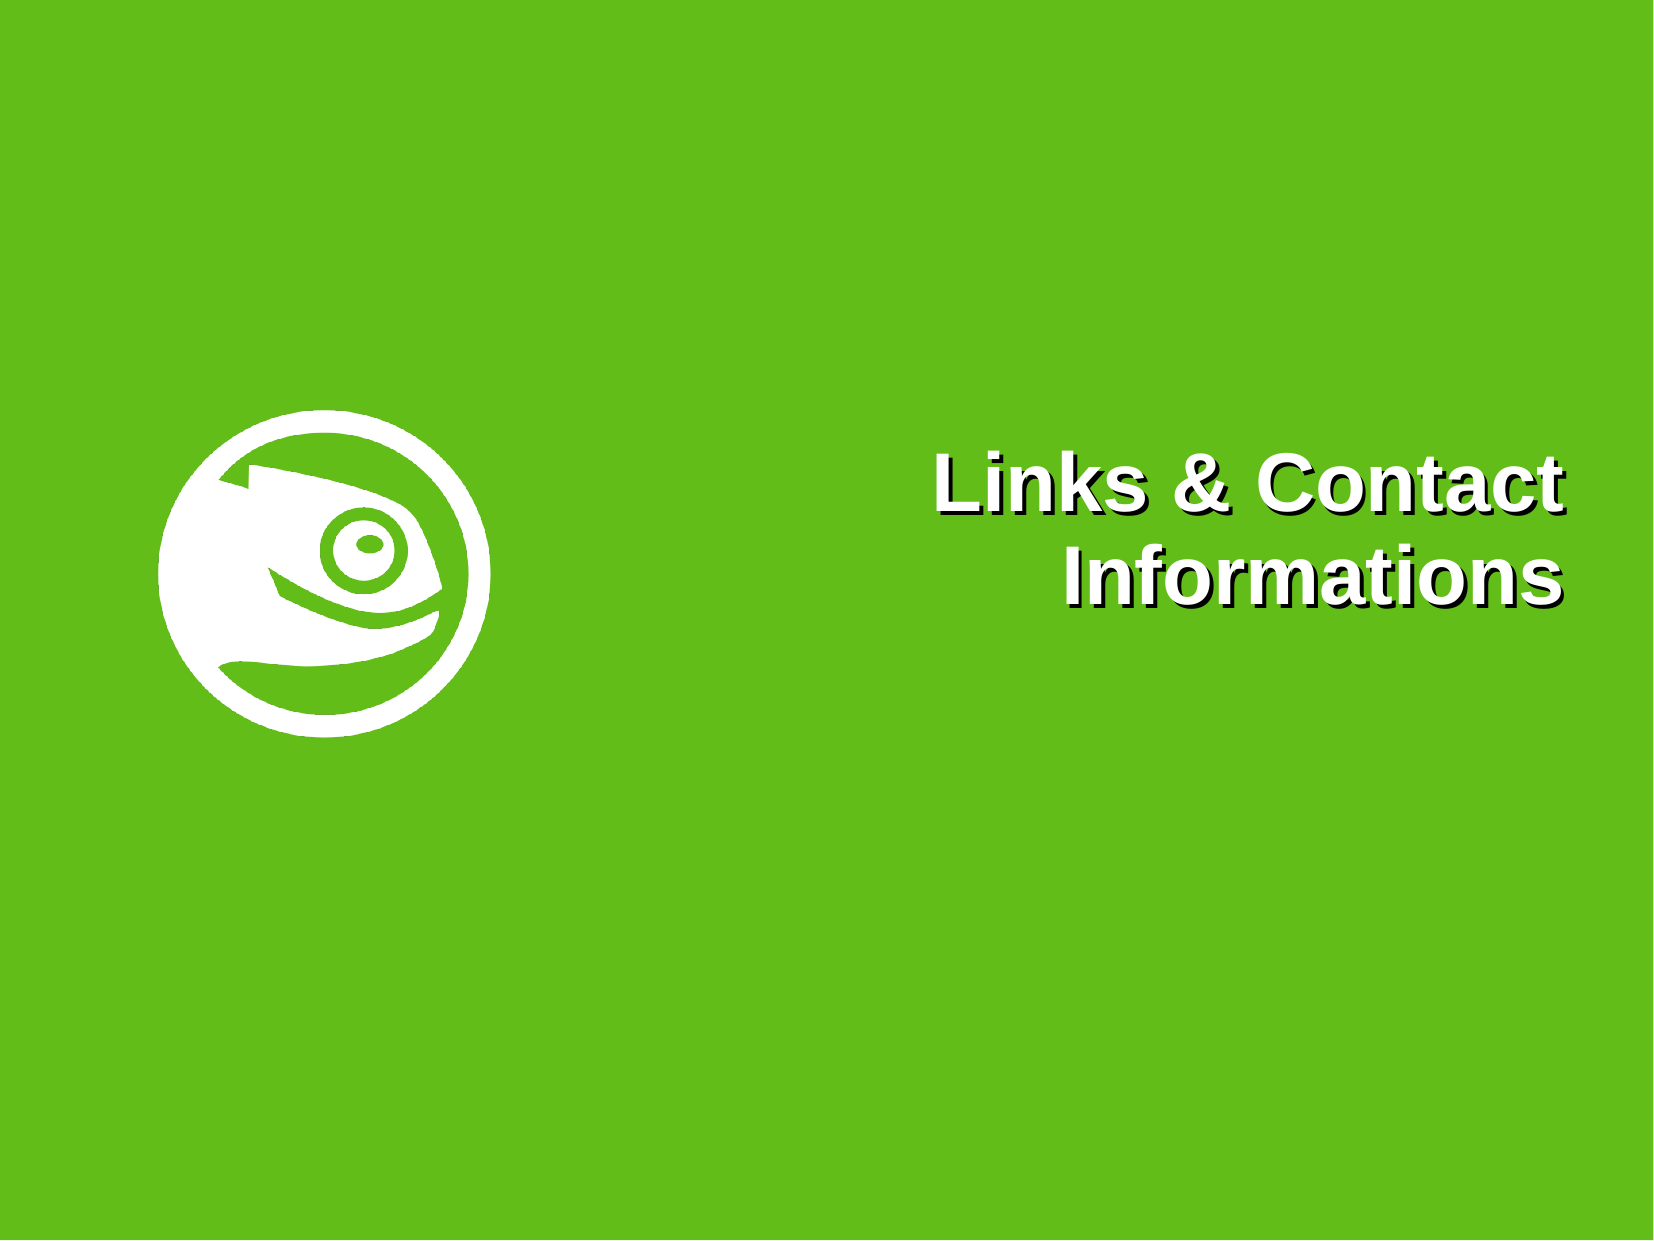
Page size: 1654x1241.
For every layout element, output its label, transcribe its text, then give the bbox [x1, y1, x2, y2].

picture [86, 339, 562, 808]
title Links & Contact Informations [575, 426, 1580, 633]
